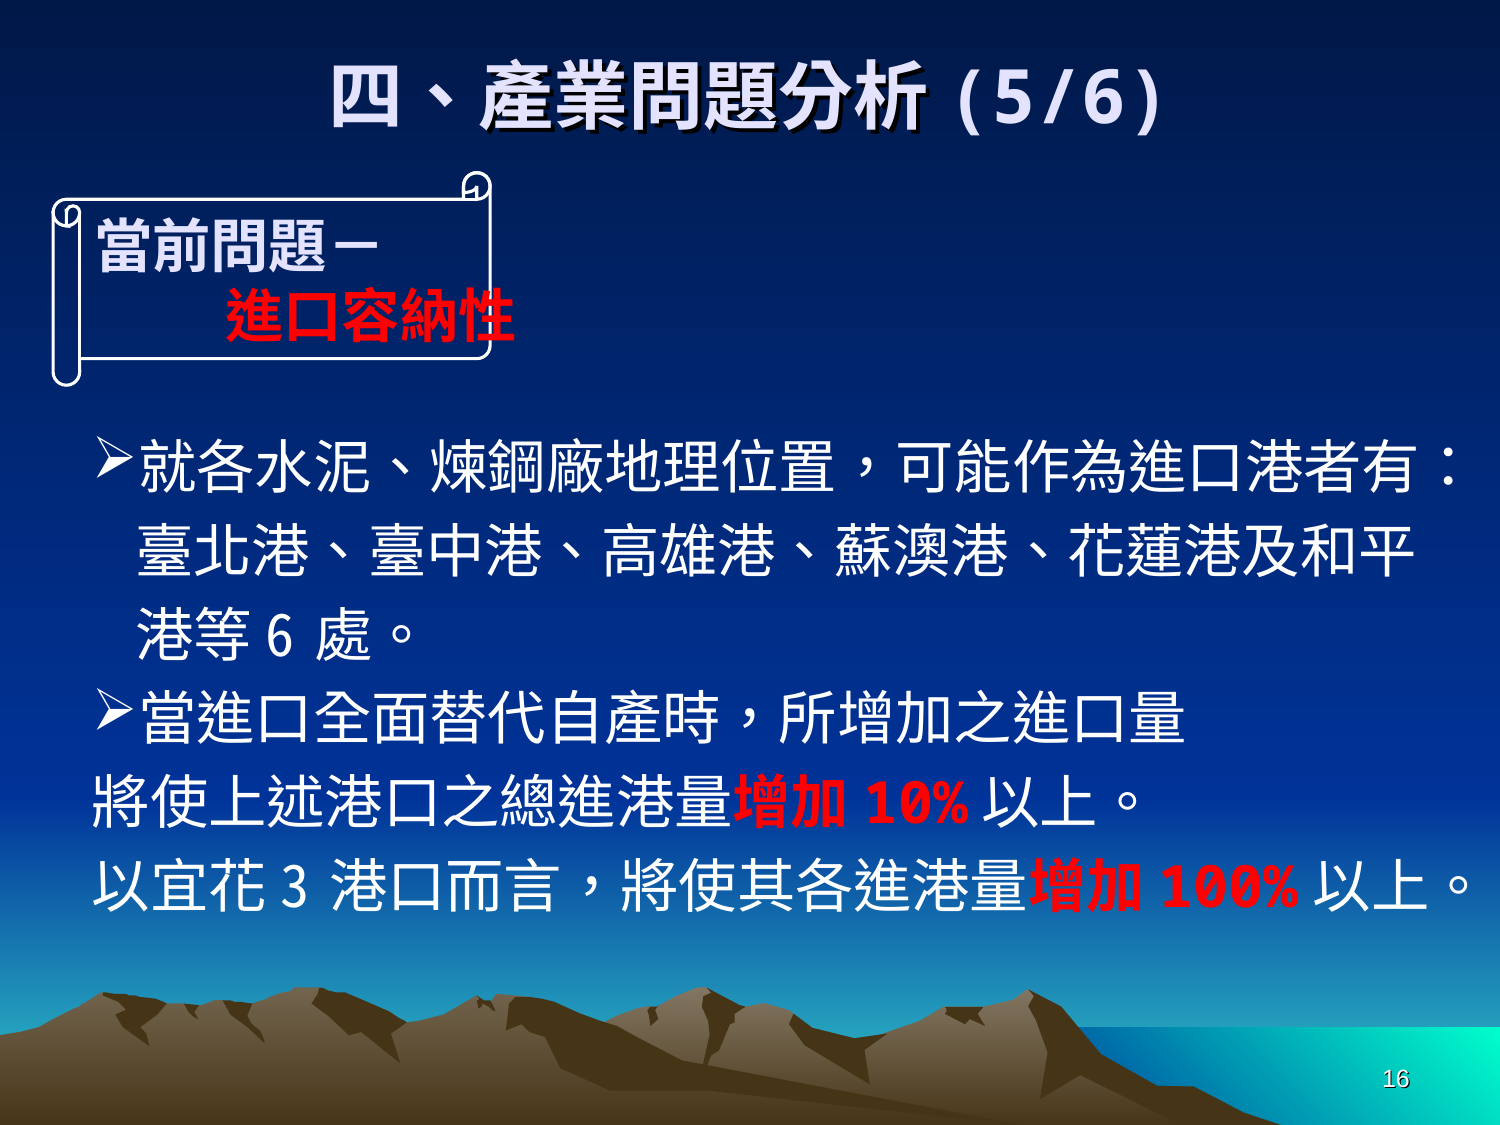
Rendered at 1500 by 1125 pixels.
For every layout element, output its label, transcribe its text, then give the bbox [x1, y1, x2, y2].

list 就各水泥、煉鋼廠地理位置，可能作為進口港者有：臺北港、臺中港、高雄港、蘇澳港、花蓮港及和平港等6處。 當進口全面替代自產時，所增加之進口量 將使上述港口之總進港量增加10%以上。 以宜花3港口而言，將使其各進港量增加100%以上。 [76, 408, 1459, 977]
text_box 當前問題－ 進口容納性 [53, 218, 80, 386]
text_box 當前問題－ 進口容納性 [53, 187, 491, 359]
title 四、產業問題分析(5/6) [75, 37, 1426, 149]
text_box <編號> [1074, 1025, 1426, 1101]
